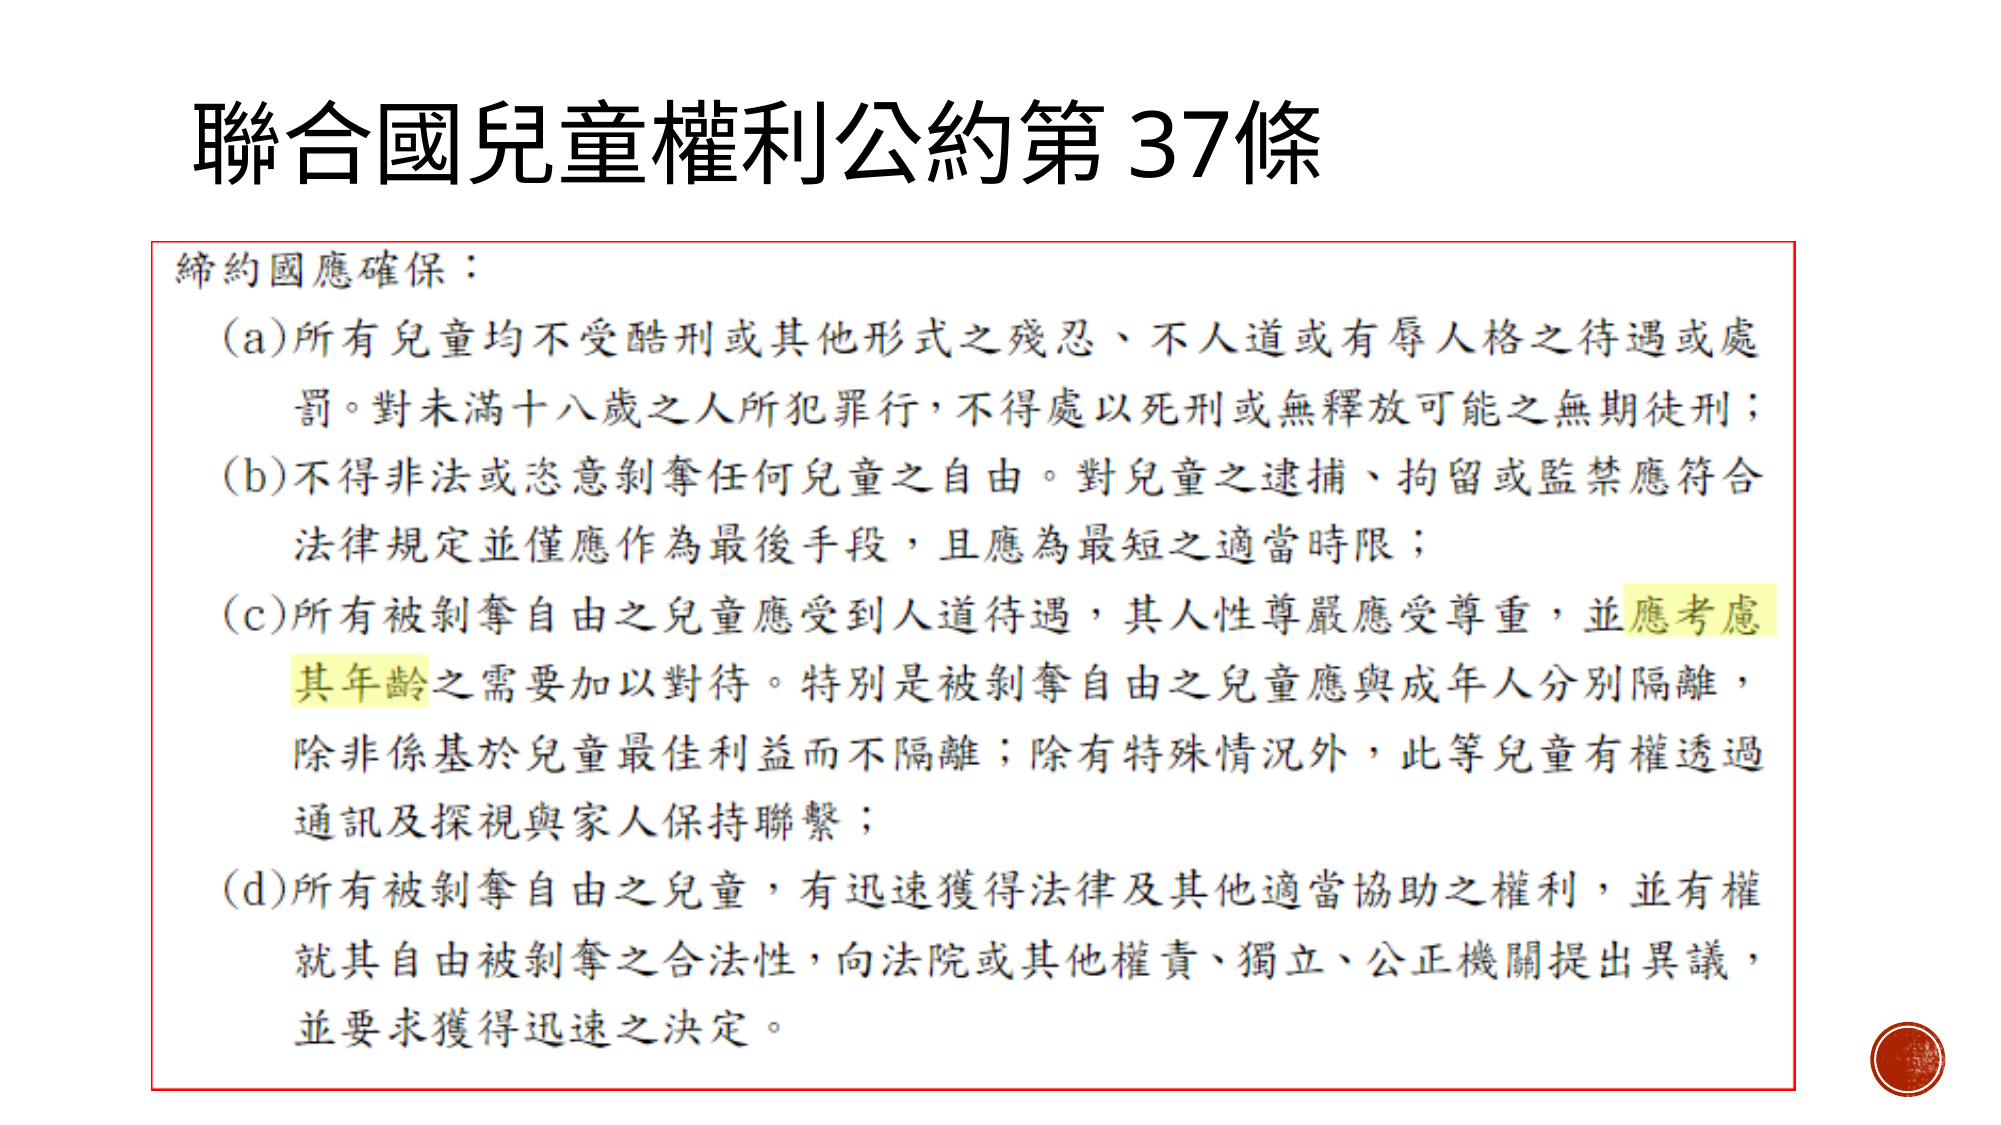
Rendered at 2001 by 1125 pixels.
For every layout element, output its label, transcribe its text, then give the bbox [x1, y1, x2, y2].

picture [151, 241, 1796, 1092]
title 聯合國兒童權利公約第37條 [175, 79, 1826, 208]
